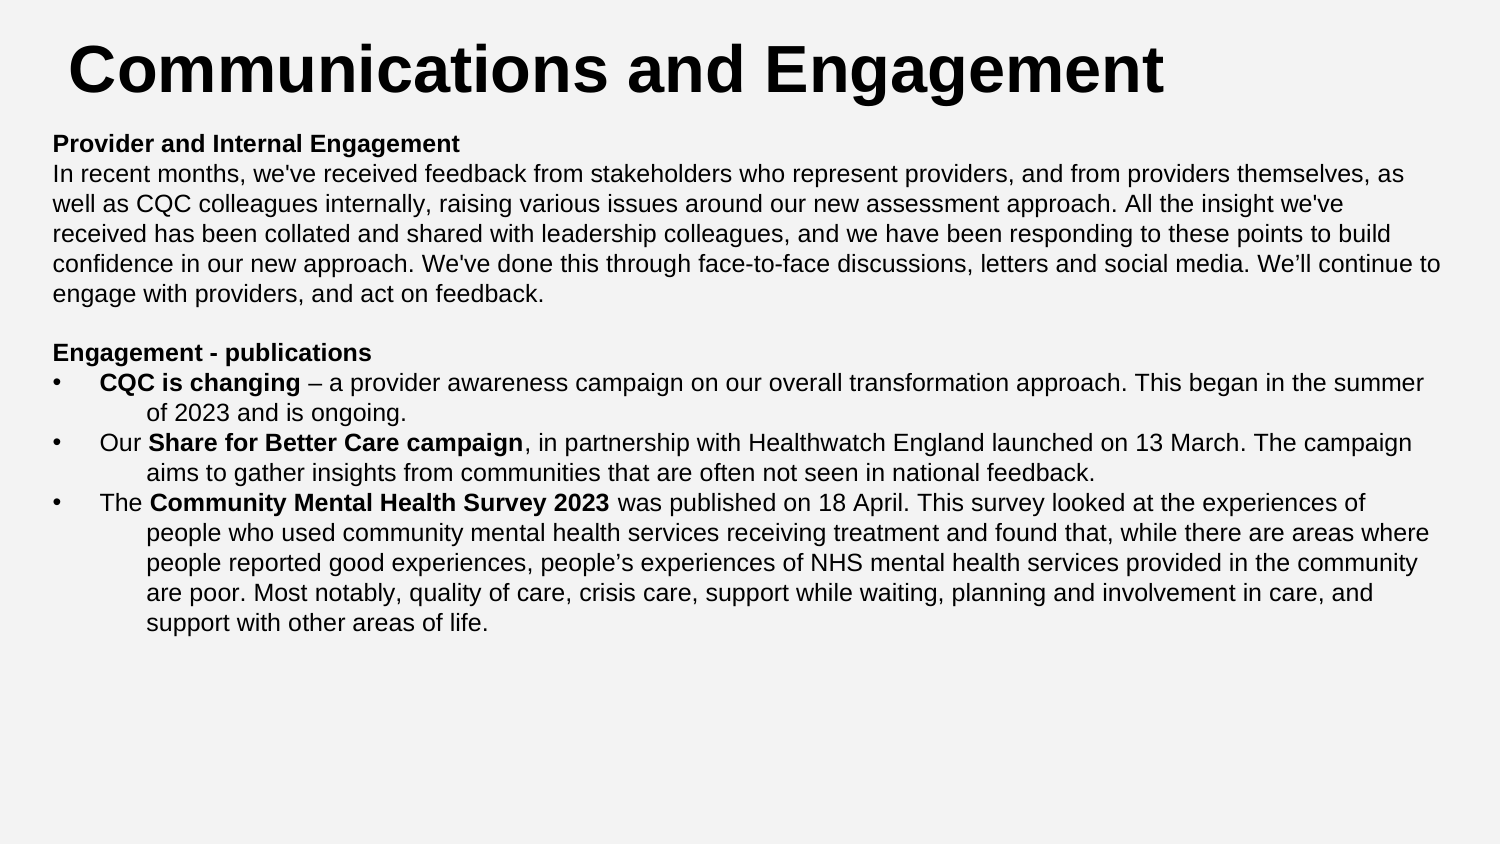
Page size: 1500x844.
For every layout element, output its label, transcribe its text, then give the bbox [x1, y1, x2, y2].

title Communications and Engagement [53, 18, 1404, 119]
text_box Provider and Internal Engagement In recent months, we've received feedback from stakeholders who represent providers, and from providers themselves, as well as CQC colleagues internally, raising various issues around our new assessment approach. All the insight we've received has been collated and shared with leadership colleagues, and we have been responding to these points to build confidence in our new approach. We've done this through face-to-face discussions, letters and social media. We’ll continue to engage with providers, and act on feedback. Engagement - publications CQC is changing – a provider awareness campaign on our overall transformation approach. This began in the summer of 2023 and is ongoing. Our Share for Better Care campaign, in partnership with Healthwatch England launched on 13 March. The campaign aims to gather insights from communities that are often not seen in national feedback. The Community Mental Health Survey 2023 was published on 18 April. This survey looked at the experiences of people who used community mental health services receiving treatment and found that, while there are areas where people reported good experiences, people’s experiences of NHS mental health services provided in the community are poor. Most notably, quality of care, crisis care, support while waiting, planning and involvement in care, and support with other areas of life. [37, 119, 1463, 650]
